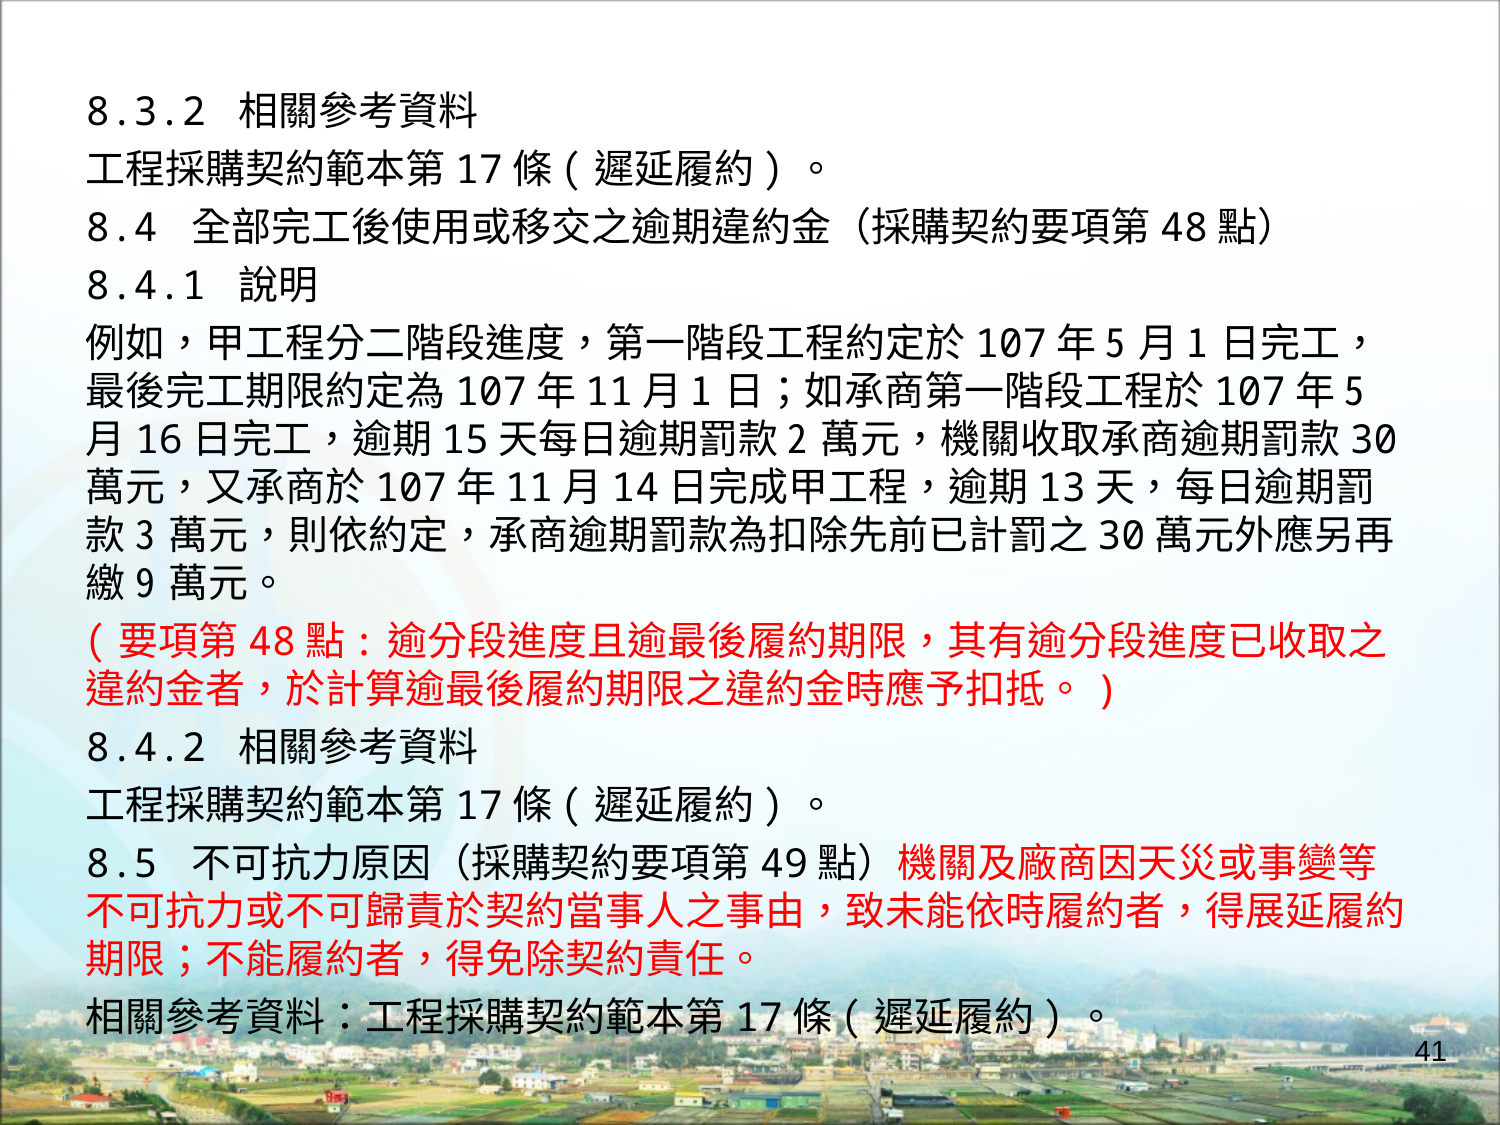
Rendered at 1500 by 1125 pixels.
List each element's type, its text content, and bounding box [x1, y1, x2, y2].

text_box <編號> [1111, 1024, 1462, 1103]
picture [0, 0, 1500, 1125]
list 8.3.2 相關參考資料 工程採購契約範本第17條(遲延履約)。 8.4 全部完工後使用或移交之逾期違約金（採購契約要項第48點） 8.4.1 說明 例如，甲工程分二階段進度，第一階段工程約定於107年5月1日完工，最後完工期限約定為107年11月1日；如承商第一階段工程於107年5月16日完工，逾期15天每日逾期罰款2萬元，機關收取承商逾期罰款30萬元，又承商於107年11月14日完成甲工程，逾期13天，每日逾期罰款3萬元，則依約定，承商逾期罰款為扣除先前已計罰之30萬元外應另再繳9萬元。 (要項第48點:逾分段進度且逾最後履約期限，其有逾分段進度已收取之違約金者，於計算逾最後履約期限之違約金時應予扣抵。) 8.4.2 相關參考資料 工程採購契約範本第17條(遲延履約)。 8.5 不可抗力原因（採購契約要項第49點）機關及廠商因天災或事變等不可抗力或不可歸責於契約當事人之事由，致未能依時履約者，得展延履約期限；不能履約者，得免除契約責任。 相關參考資料：工程採購契約範本第17條(遲延履約)。 [70, 78, 1421, 1053]
